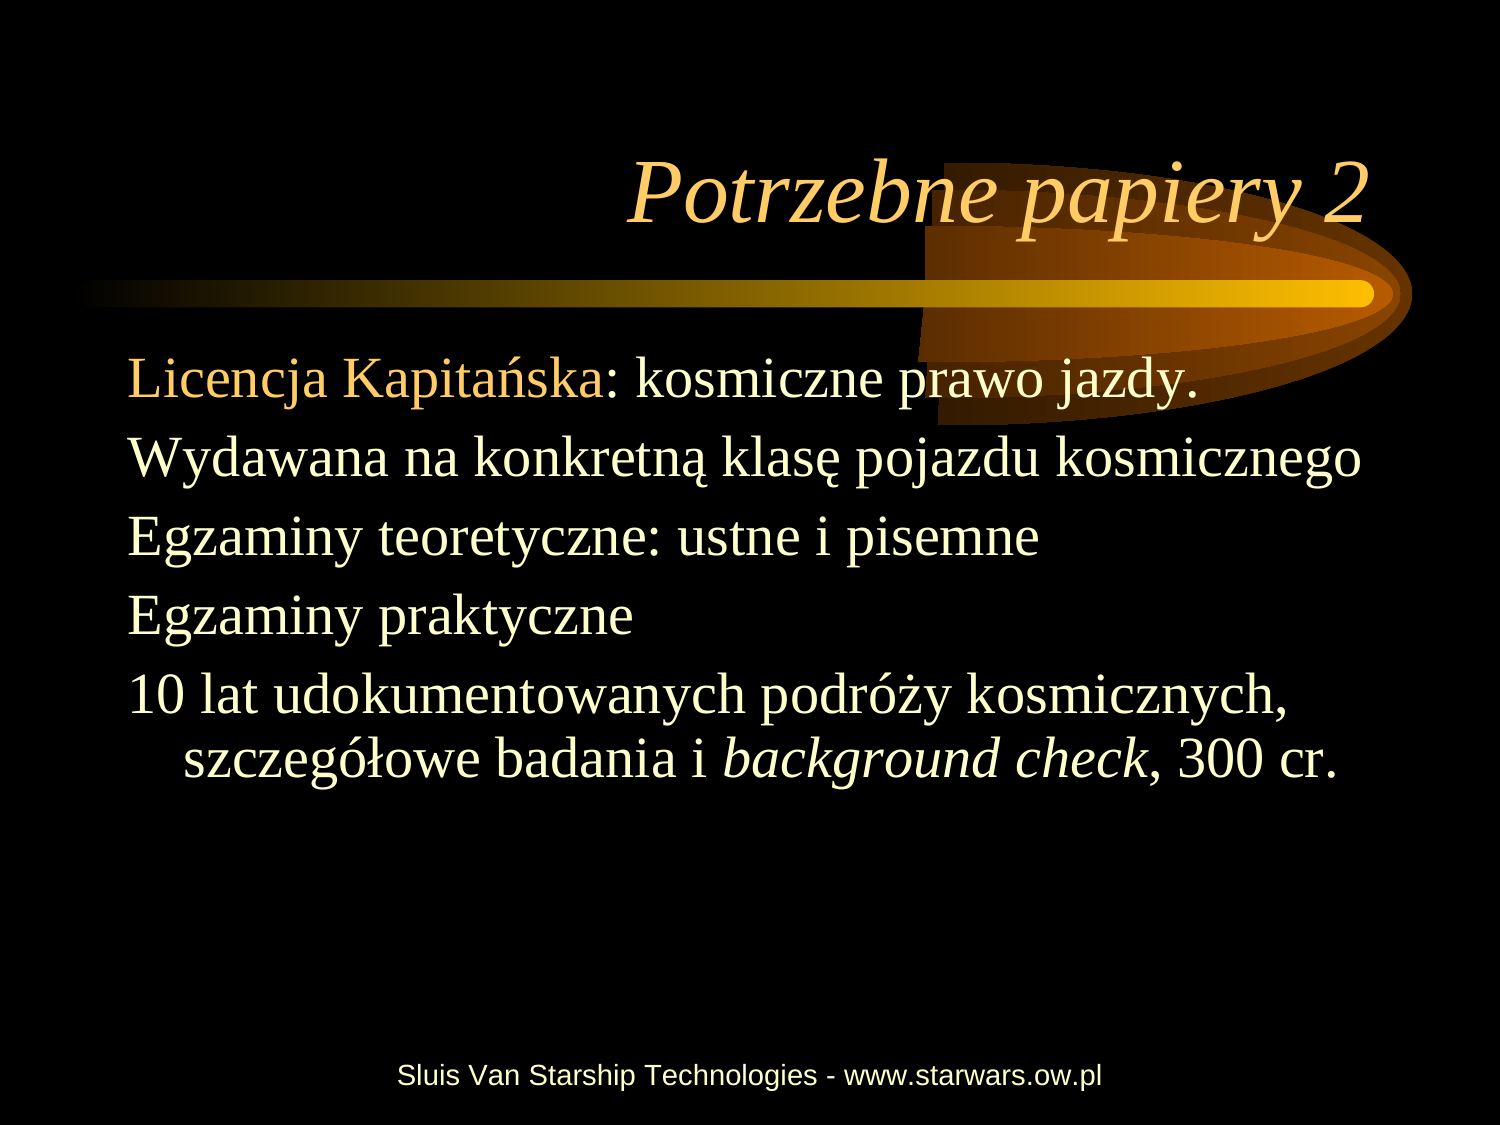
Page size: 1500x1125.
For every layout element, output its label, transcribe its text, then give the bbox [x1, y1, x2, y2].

title Potrzebne papiery 2 [112, 62, 1388, 250]
list Licencja Kapitańska: kosmiczne prawo jazdy. Wydawana na konkretną klasę pojazdu kosmicznego Egzaminy teoretyczne: ustne i pisemne Egzaminy praktyczne 10 lat udokumentowanych podróży kosmicznych, szczegółowe badania i background check, 300 cr. [112, 337, 1388, 1013]
